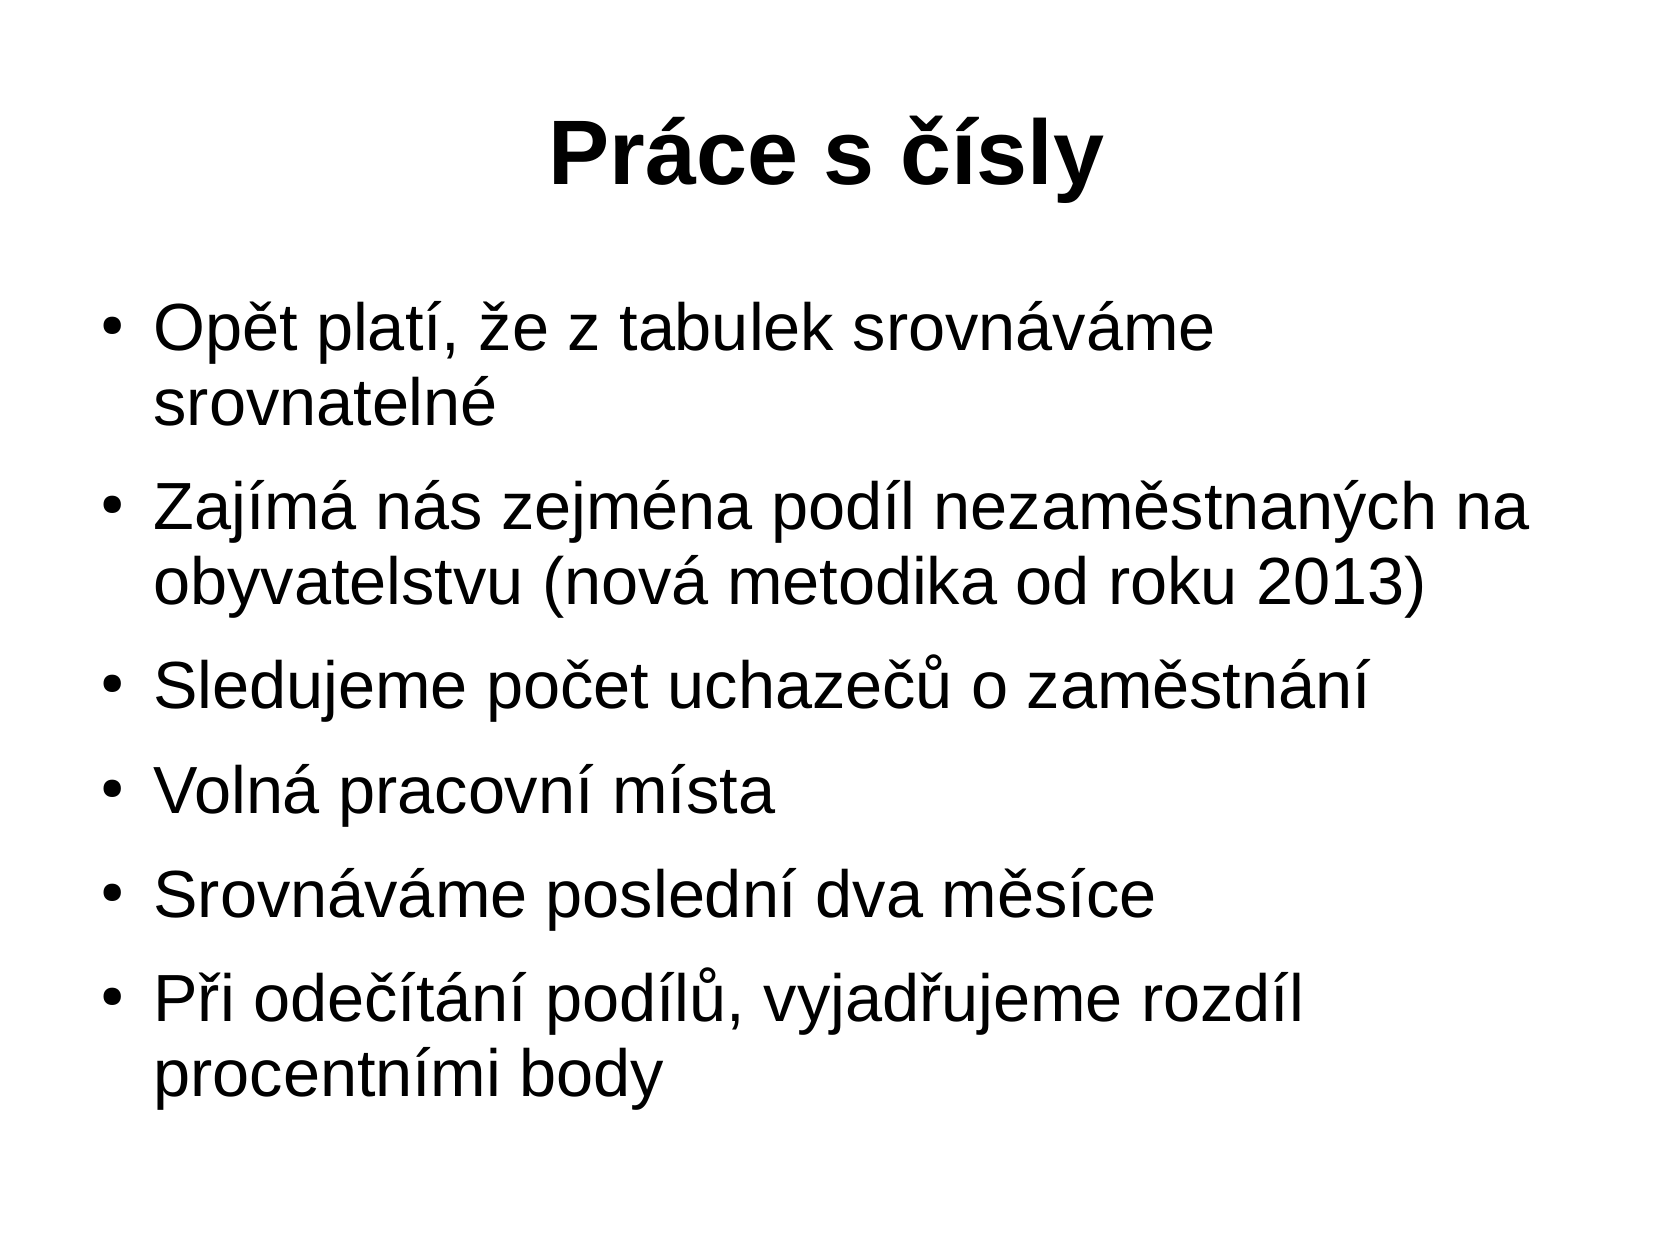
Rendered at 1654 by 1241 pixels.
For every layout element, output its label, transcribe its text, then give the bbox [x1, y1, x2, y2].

list Opět platí, že z tabulek srovnáváme srovnatelné Zajímá nás zejména podíl nezaměstnaných na obyvatelstvu (nová metodika od roku 2013) Sledujeme počet uchazečů o zaměstnání Volná pracovní místa Srovnáváme poslední dva měsíce Při odečítání podílů, vyjadřujeme rozdíl procentními body [82, 290, 1571, 1111]
title Práce s čísly [82, 49, 1571, 257]
